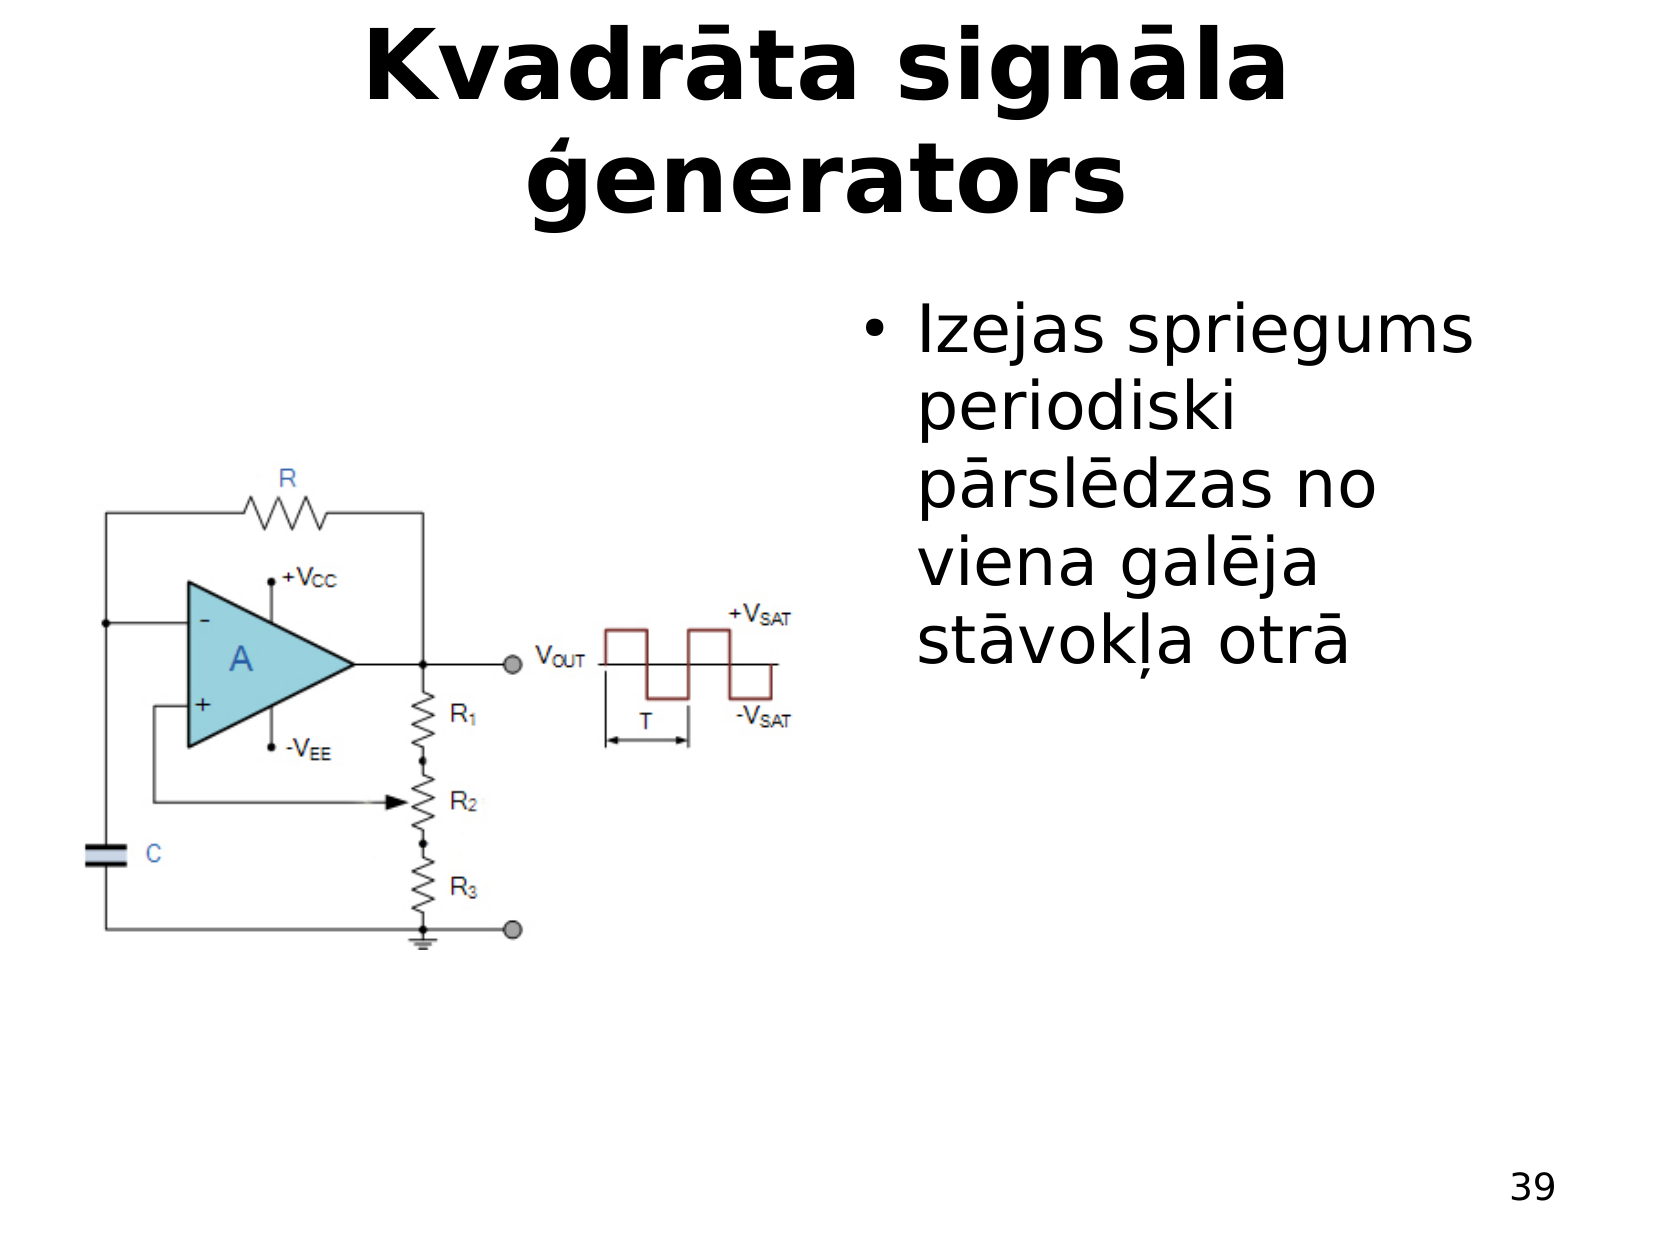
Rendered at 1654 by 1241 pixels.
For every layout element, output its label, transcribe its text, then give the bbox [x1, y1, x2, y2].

picture [82, 460, 793, 950]
title Kvadrāta signāla ģenerators [82, 0, 1571, 255]
list Izejas spriegums periodiski pārslēdzas no viena galēja stāvokļa otrā [845, 290, 1572, 1010]
